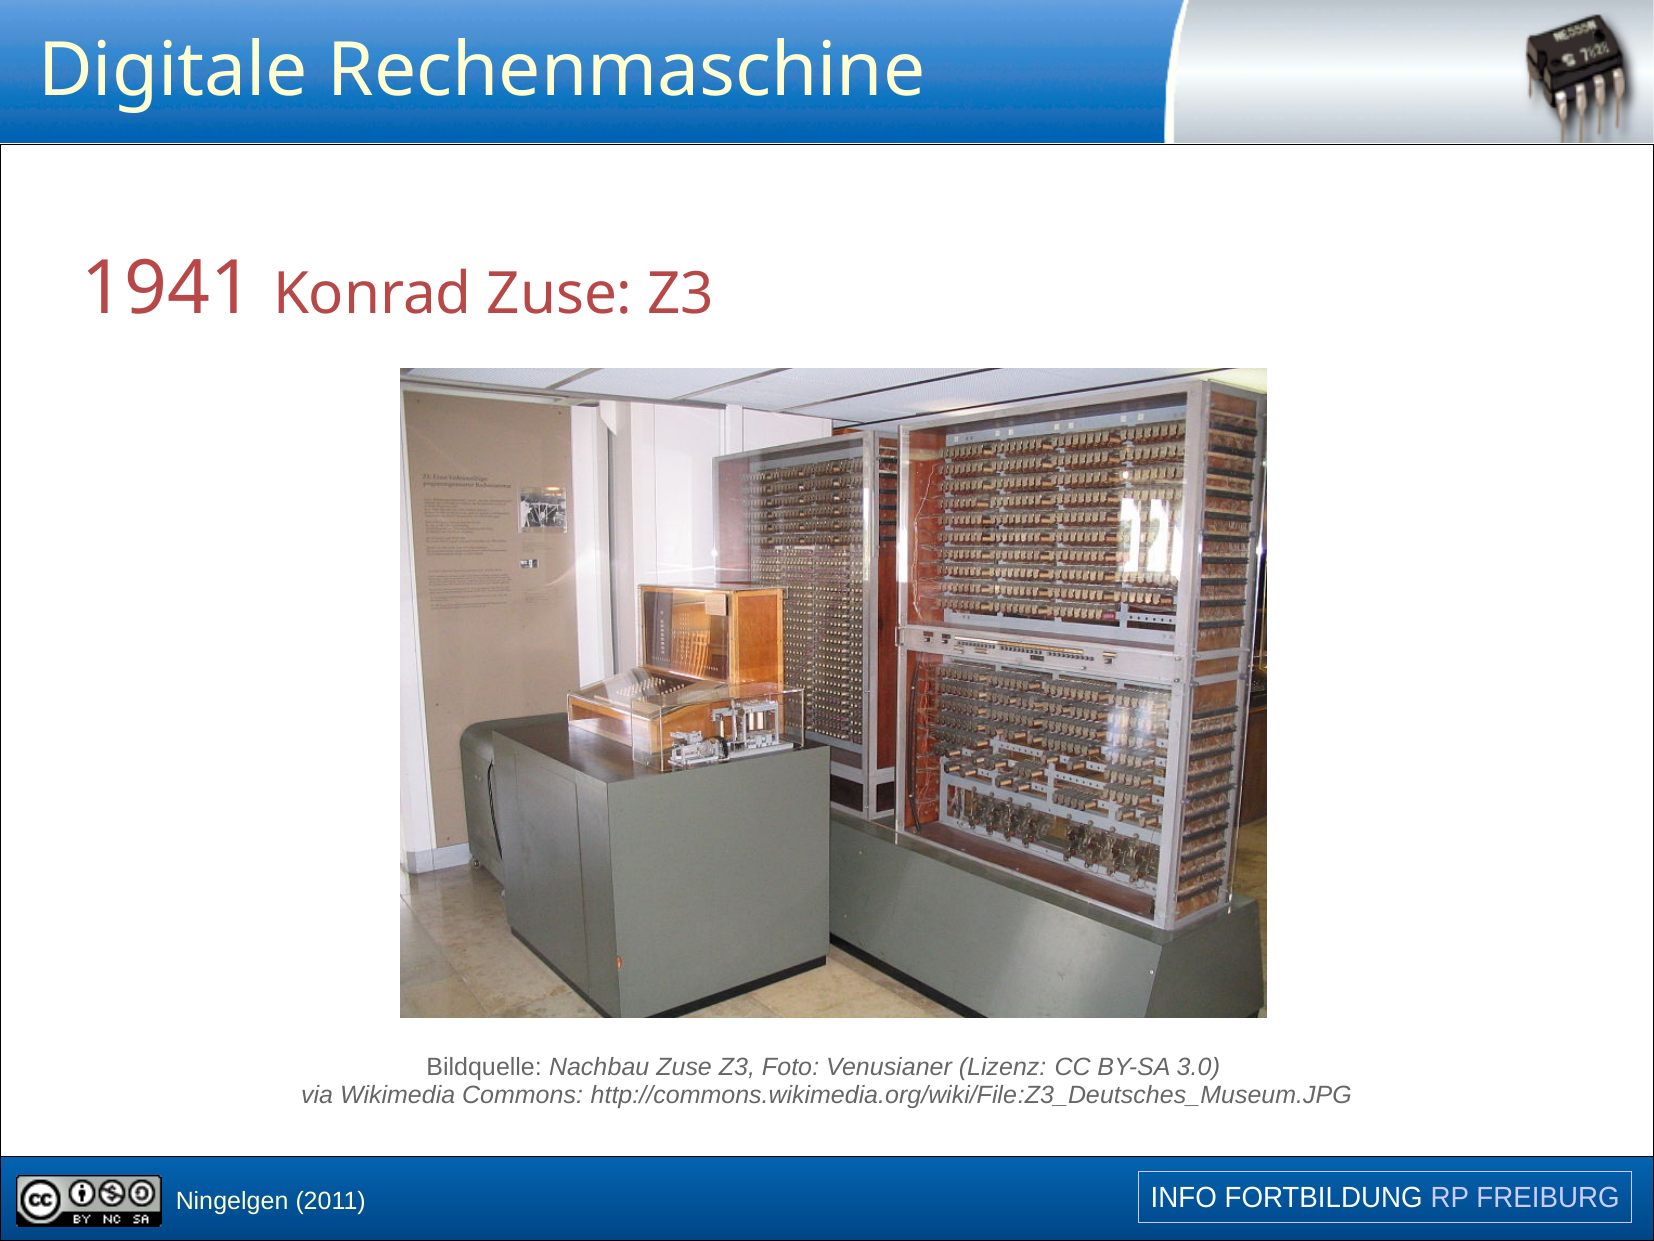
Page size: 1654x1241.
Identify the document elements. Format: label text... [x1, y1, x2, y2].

text_box Bildquelle: Nachbau Zuse Z3, Foto: Venusianer (Lizenz: CC BY-SA 3.0) via Wikimedia Commons: http://commons.wikimedia.org/wiki/File:Z3_Deutsches_Museum.JPG [0, 1045, 1654, 1117]
picture [400, 368, 1267, 1018]
title Digitale Rechenmaschine [38, 13, 1491, 222]
picture [16, 1175, 162, 1227]
picture [0, 0, 1654, 143]
text_box 1941 Konrad Zuse: Z3 [81, 204, 1356, 366]
